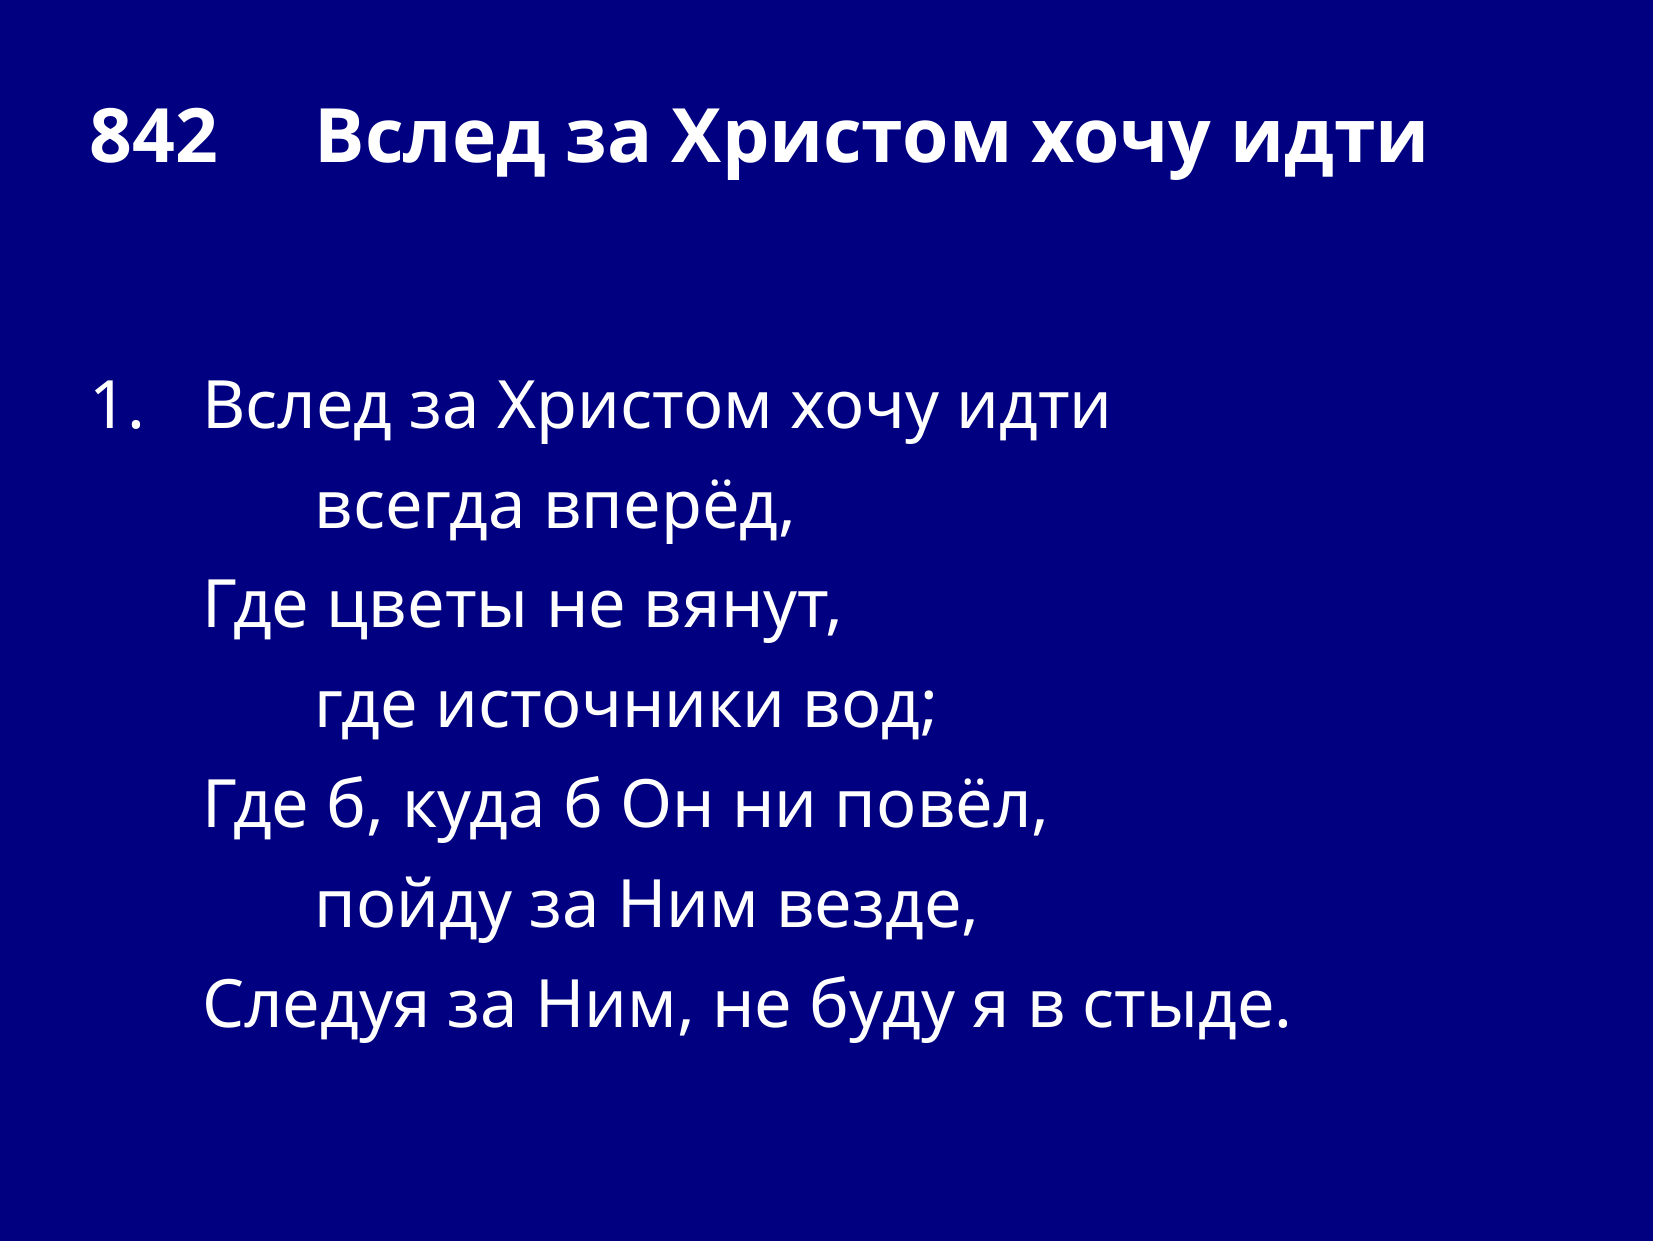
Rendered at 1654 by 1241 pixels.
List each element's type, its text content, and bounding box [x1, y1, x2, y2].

text_box 842 Вслед за Христом хочу идти [75, 75, 1576, 188]
text_box 1. Вслед за Христом хочу идти всегда вперёд, Где цветы не вянут, где источники вод; Где б, куда б Он ни повёл, пойду за Ним везде, Следуя за Ним, не буду я в стыде. [75, 188, 1576, 1163]
